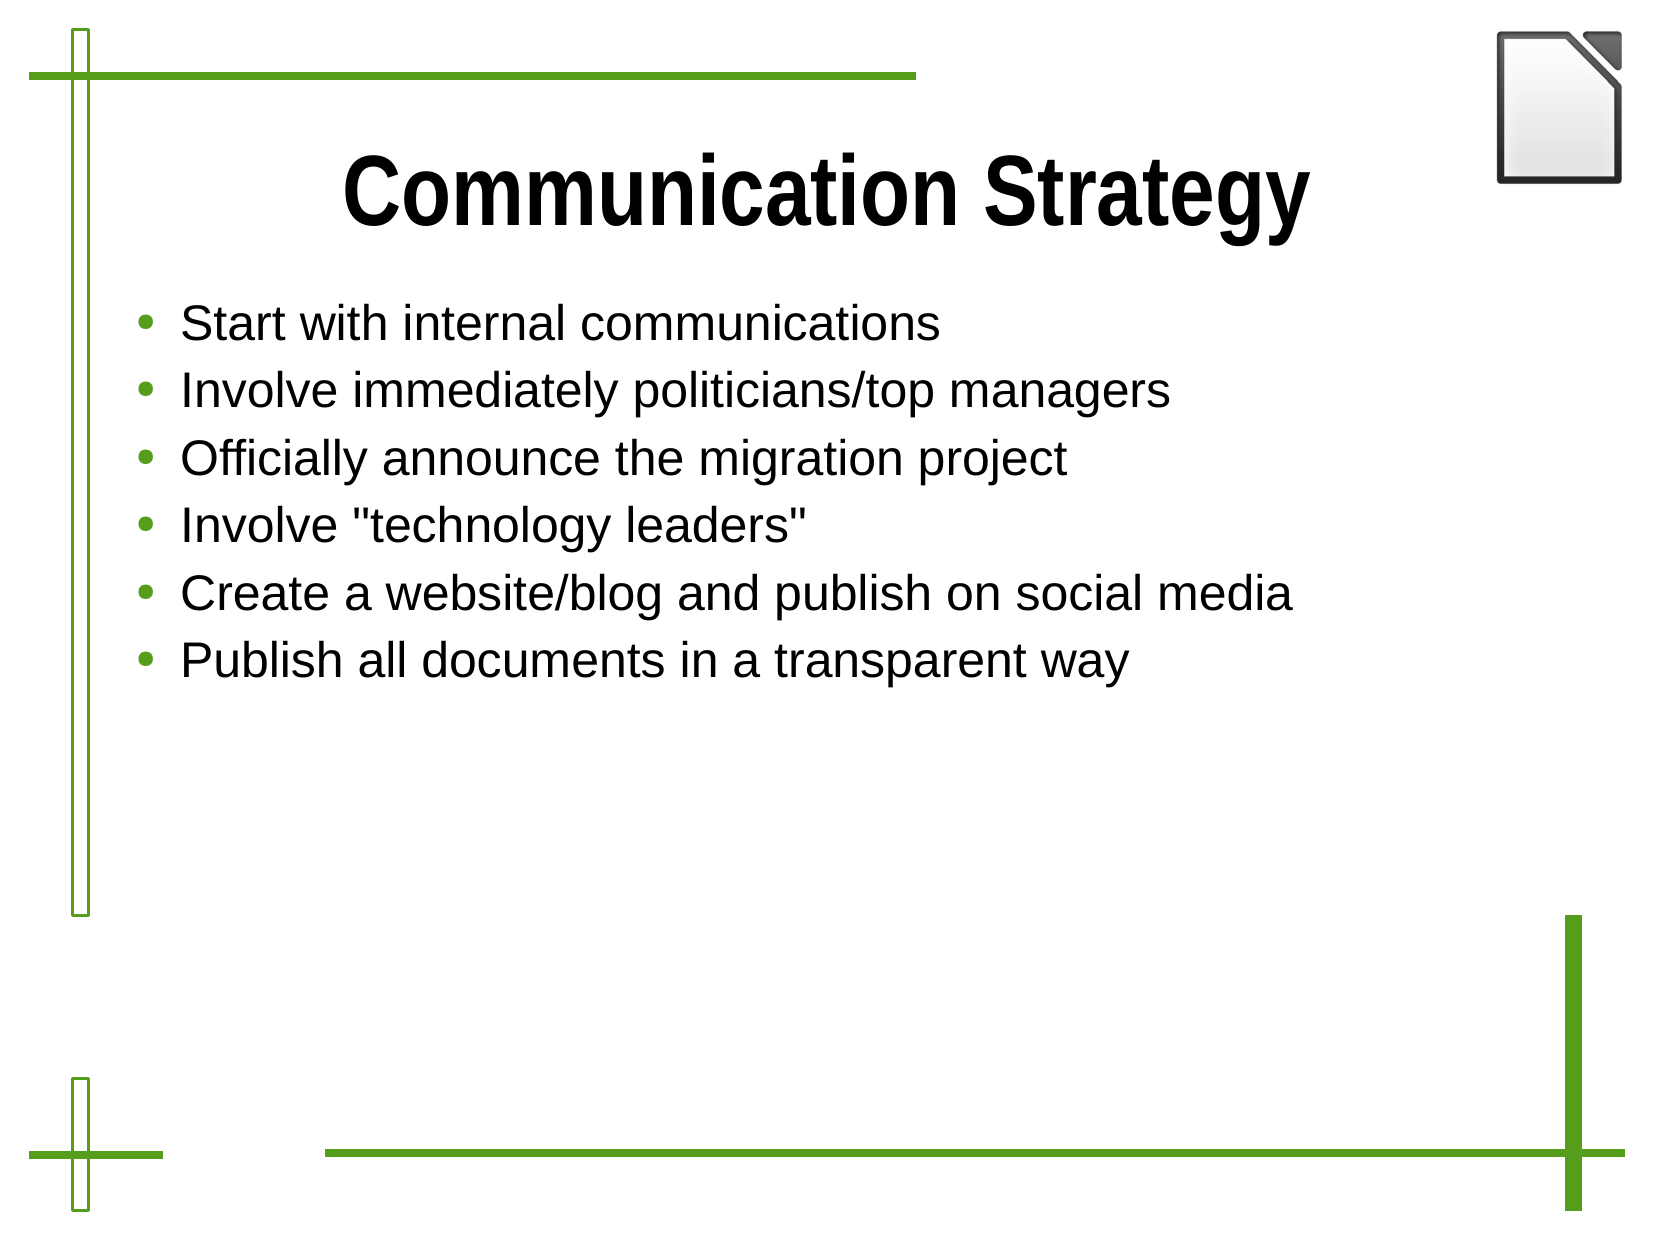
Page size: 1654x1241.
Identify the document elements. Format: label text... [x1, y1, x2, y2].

picture [1494, 29, 1624, 186]
title Communication Strategy [118, 118, 1536, 260]
list Start with internal communications Involve immediately politicians/top managers Officially announce the migration project Involve "technology leaders" Create a website/blog and publish on social media Publish all documents in a transparent way [118, 295, 1536, 1123]
